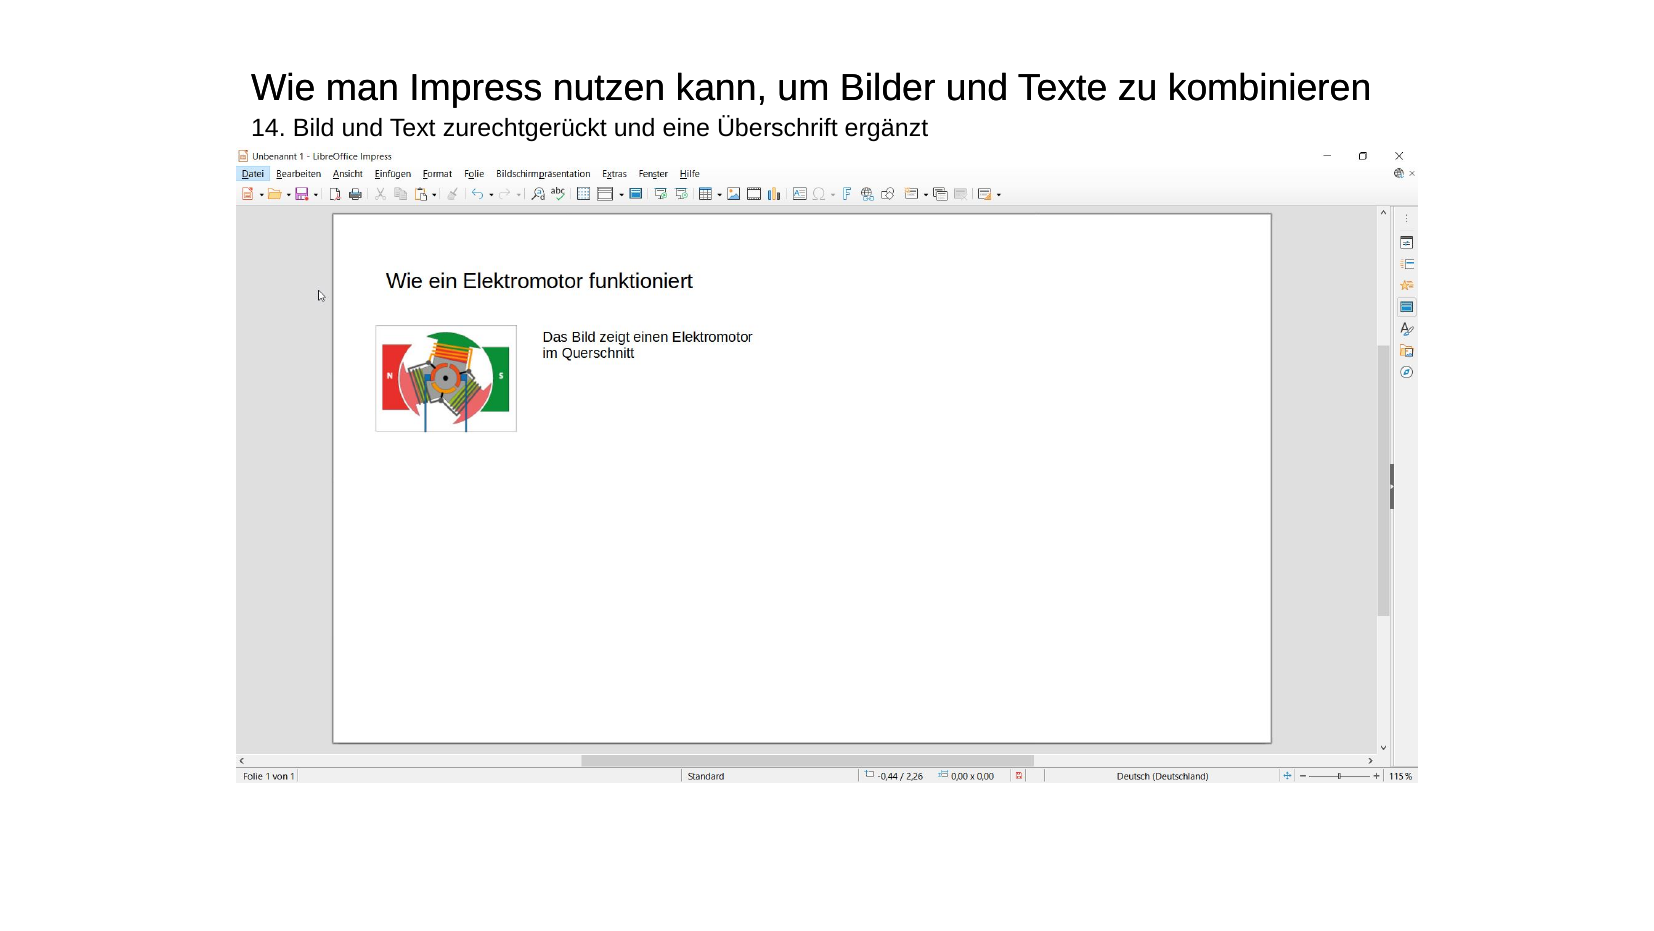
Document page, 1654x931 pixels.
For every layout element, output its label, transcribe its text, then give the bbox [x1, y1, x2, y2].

text_box Wie man Impress nutzen kann, um Bilder und Texte zu kombinieren [236, 59, 1418, 106]
text_box 14. Bild und Text zurechtgerückt und eine Überschrift ergänzt [236, 106, 1418, 147]
picture [236, 147, 1418, 783]
